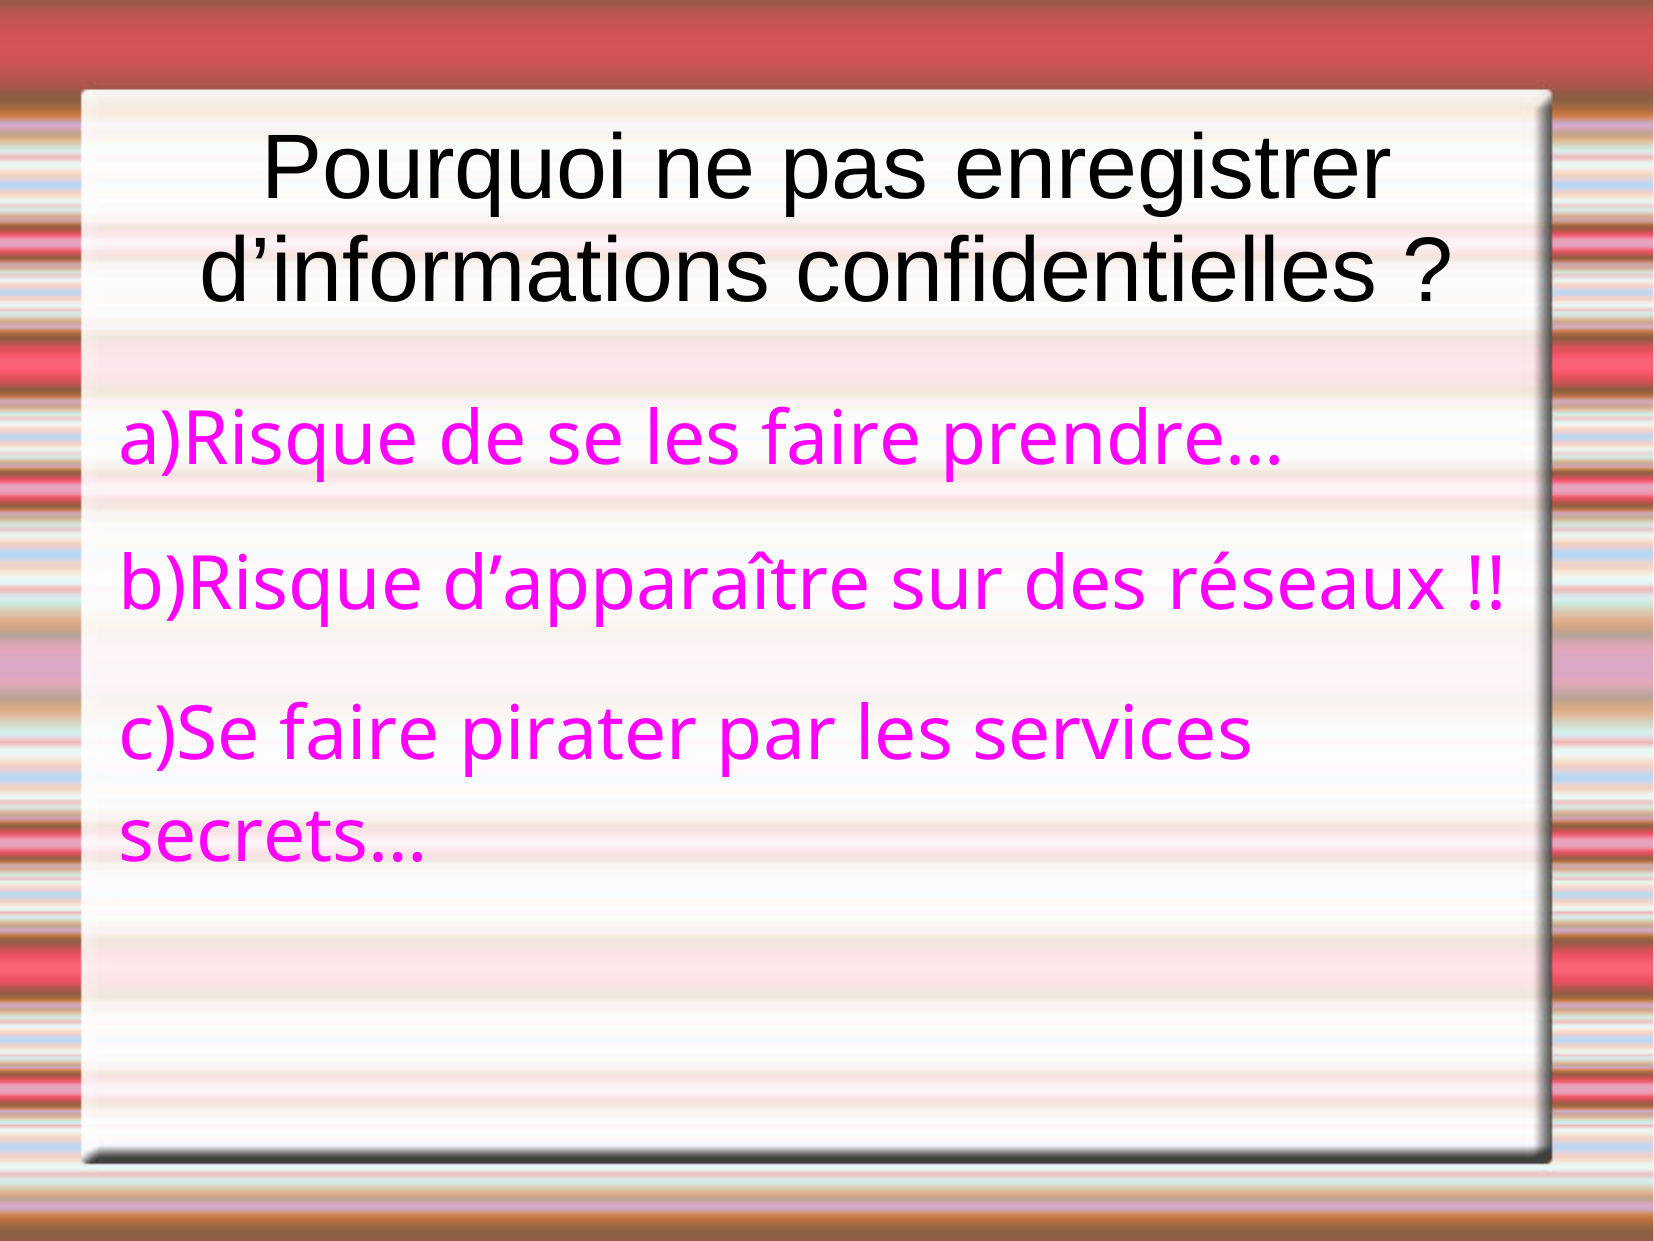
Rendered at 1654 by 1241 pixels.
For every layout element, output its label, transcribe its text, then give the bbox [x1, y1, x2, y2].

picture [0, 0, 1654, 1241]
title Pourquoi ne pas enregistrer d’informations confidentielles ? [121, 114, 1534, 322]
text_box b)Risque d’apparaître sur des réseaux !! [118, 529, 1536, 634]
text_box c)Se faire pirater par les services secrets… [118, 679, 1536, 889]
text_box a)Risque de se les faire prendre… [118, 383, 1417, 489]
